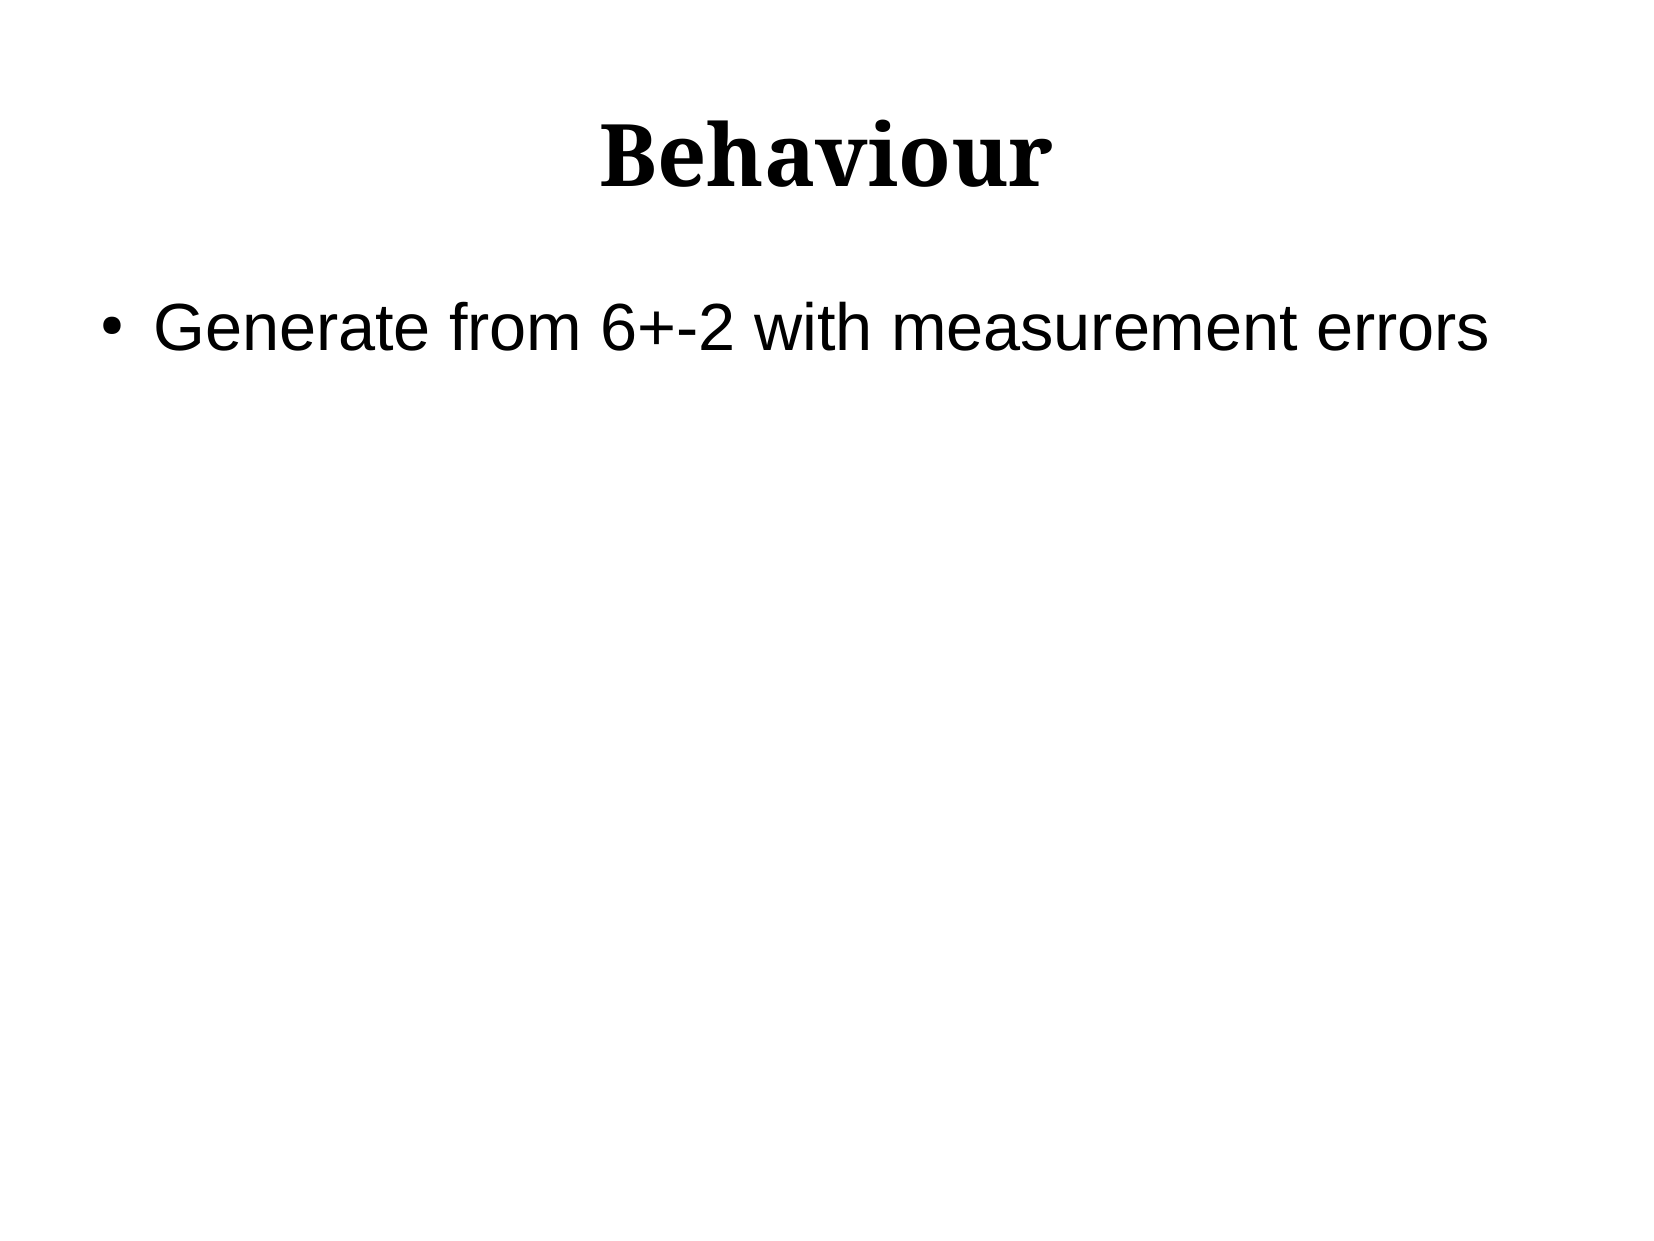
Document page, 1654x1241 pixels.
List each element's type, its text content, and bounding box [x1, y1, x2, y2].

title Behaviour [82, 49, 1571, 257]
list Generate from 6+-2 with measurement errors [82, 290, 1571, 1010]
